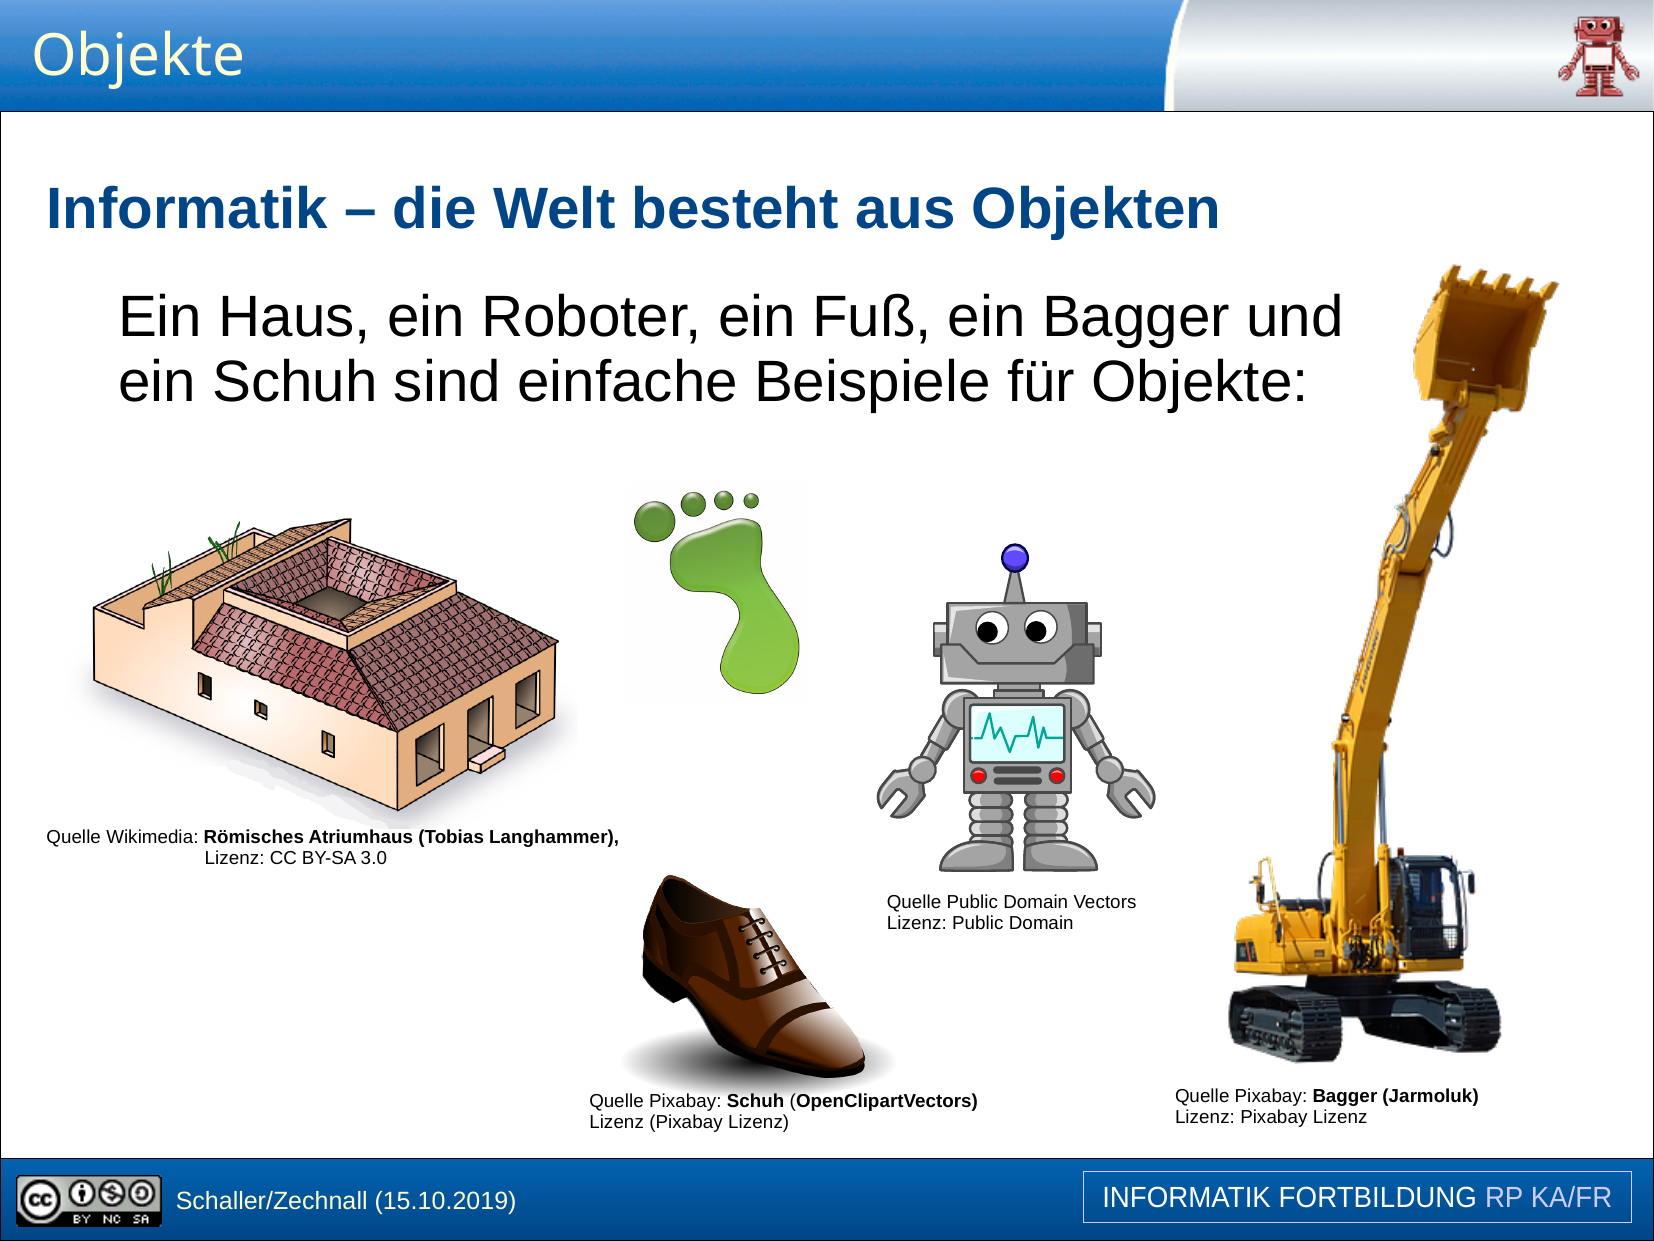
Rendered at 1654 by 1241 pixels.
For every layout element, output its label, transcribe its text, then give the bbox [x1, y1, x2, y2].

list Ein Haus, ein Roboter, ein Fuß, ein Bagger und ein Schuh sind einfache Beispiele für Objekte: [118, 317, 1044, 527]
text_box Quelle Pixabay: Bagger (Jarmoluk) Lizenz: Pixabay Lizenz [1160, 1078, 1583, 1136]
picture [16, 1175, 162, 1227]
picture [65, 494, 578, 829]
picture [876, 141, 1654, 1142]
text_box Quelle Public Domain Vectors Lizenz: Public Domain [872, 884, 1295, 942]
title Objekte [31, 14, 1151, 92]
text_box Quelle Wikimedia: Römisches Atriumhaus (Tobias Langhammer), Lizenz: CC BY-SA 3.0 [31, 819, 634, 876]
picture [619, 875, 898, 1083]
text_box Informatik – die Welt besteht aus Objekten [31, 168, 1044, 317]
picture [0, 0, 1654, 111]
text_box Quelle Pixabay: Schuh (OpenClipartVectors) Lizenz (Pixabay Lizenz) [574, 1083, 998, 1140]
picture [625, 482, 808, 703]
